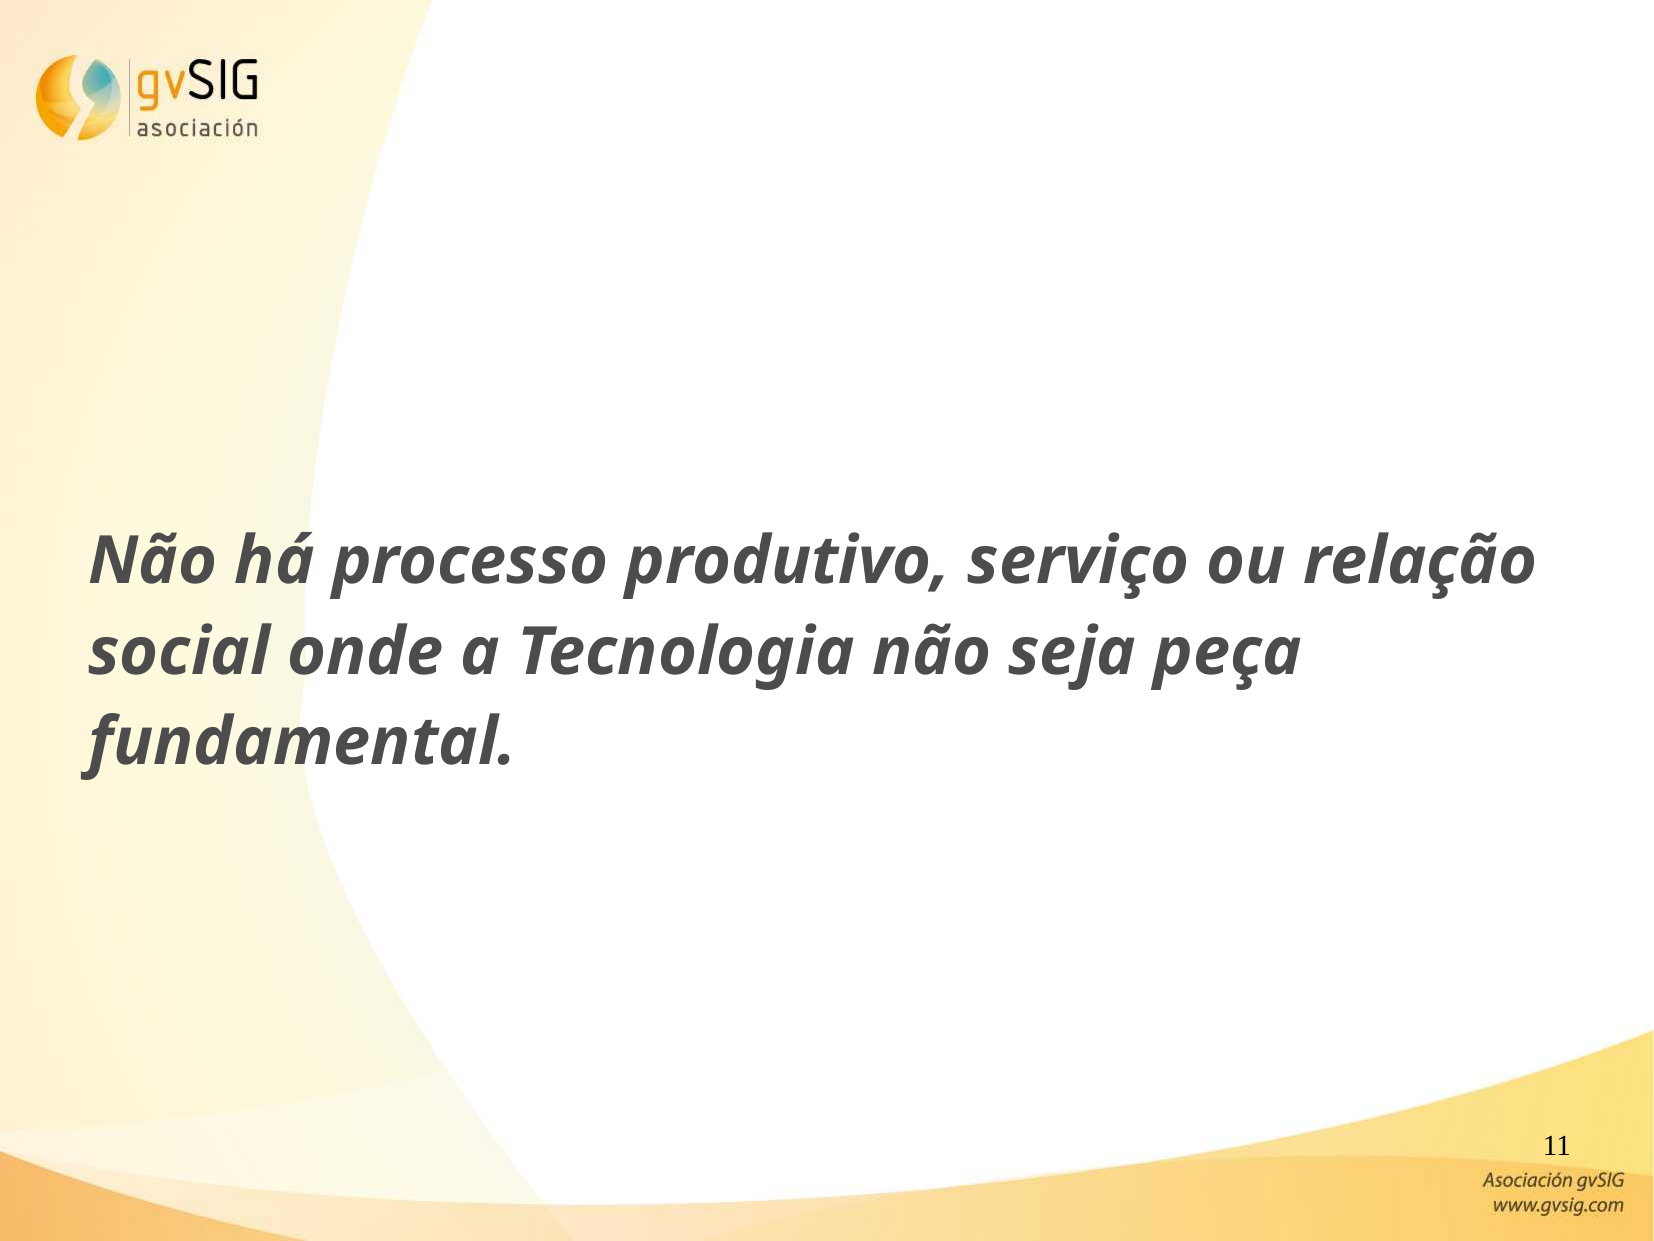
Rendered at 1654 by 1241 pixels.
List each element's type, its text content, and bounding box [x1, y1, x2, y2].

picture [0, 0, 1654, 1241]
title Não há processo produtivo, serviço ou relação social onde a Tecnologia não seja peça fundamental. [88, 531, 1595, 765]
